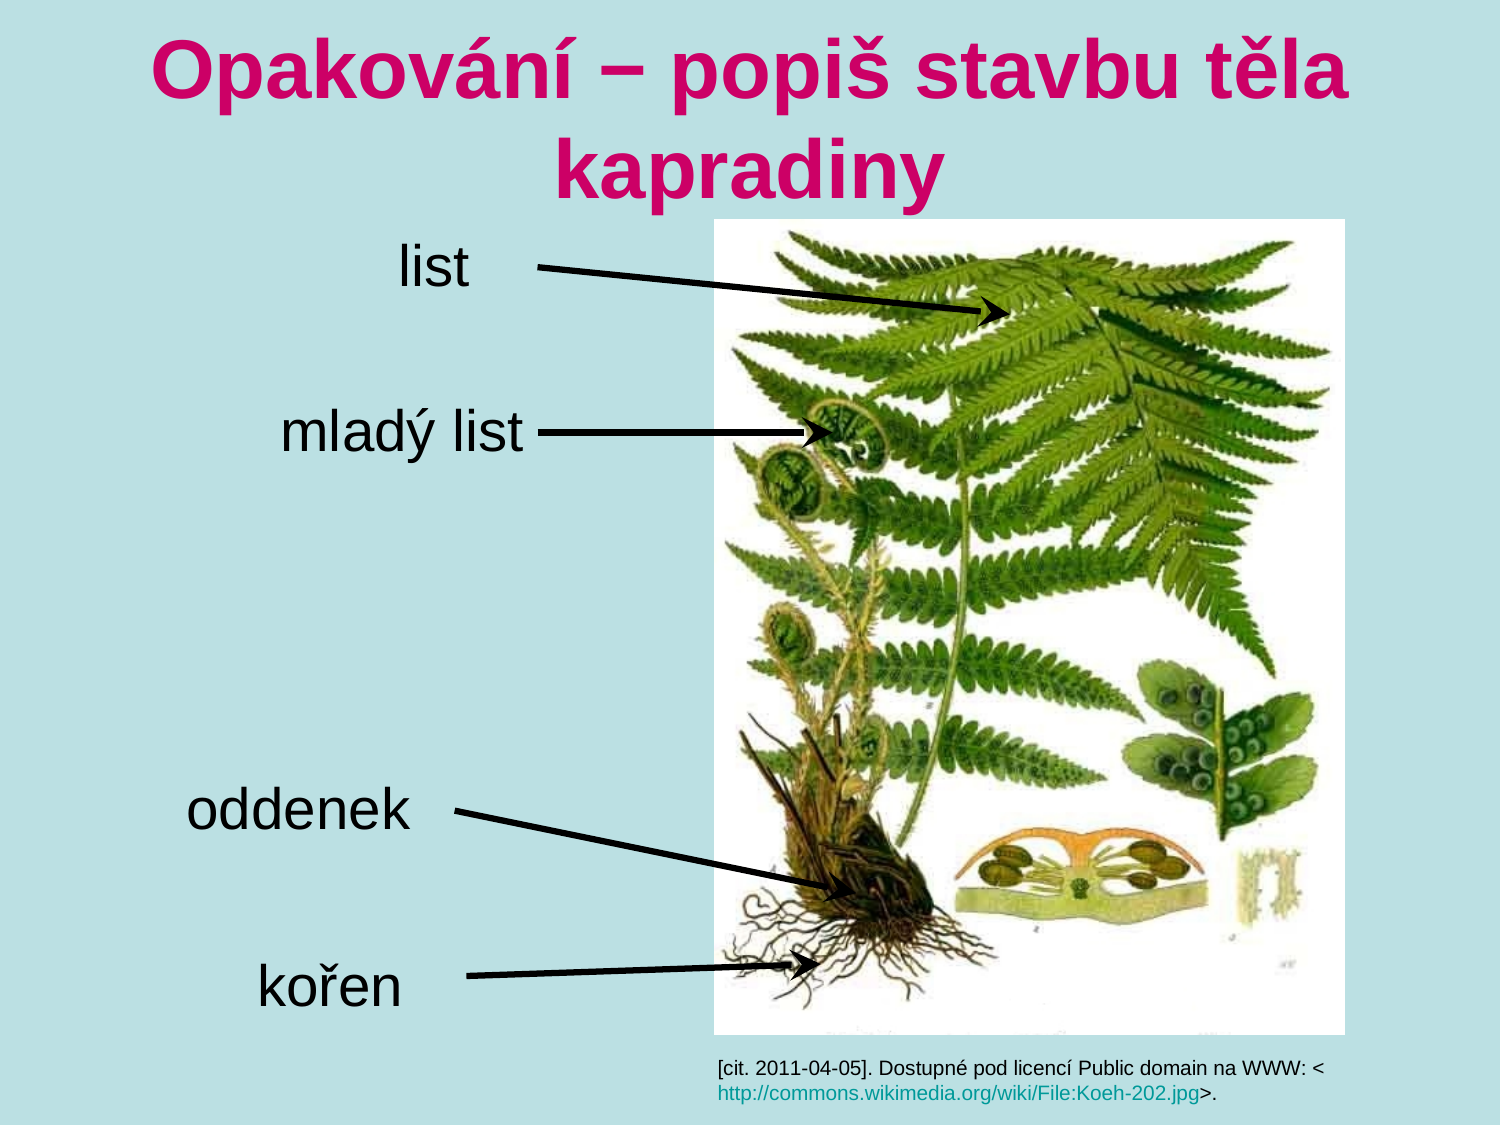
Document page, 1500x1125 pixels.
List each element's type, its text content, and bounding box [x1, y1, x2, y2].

picture [714, 219, 1345, 1035]
text_box kořen [242, 940, 419, 1027]
text_box mladý list [265, 385, 540, 471]
text_box list [383, 220, 486, 306]
text_box [cit. 2011-04-05]. Dostupné pod licencí Public domain na WWW: <http://commons.wikimedia.org/wiki/File:Koeh-202.jpg>. [702, 1046, 1442, 1113]
text_box oddenek [171, 763, 426, 849]
title Opakování − popiš stavbu těla kapradiny [75, 7, 1426, 223]
